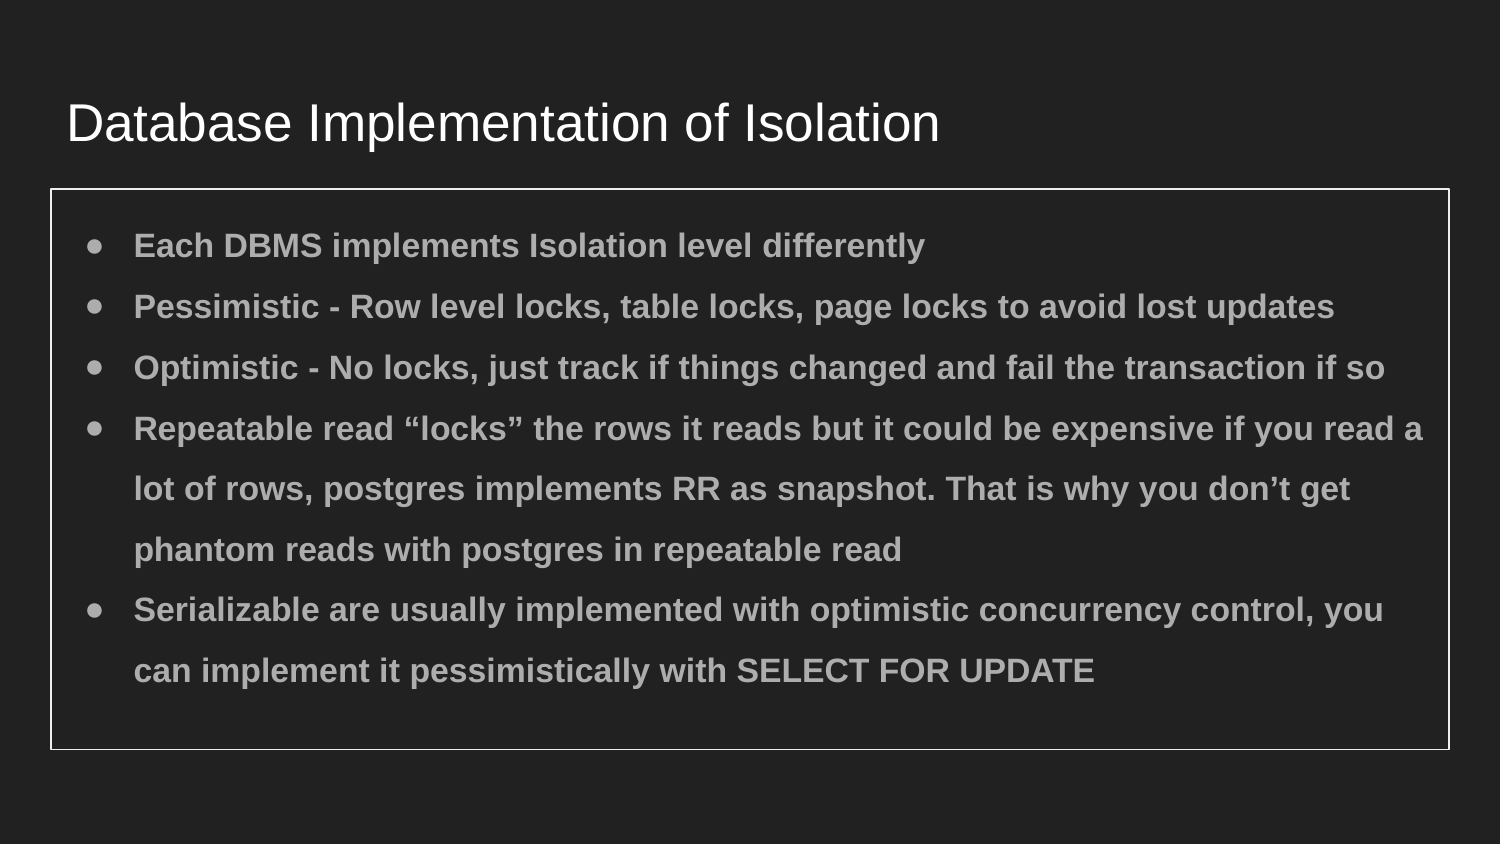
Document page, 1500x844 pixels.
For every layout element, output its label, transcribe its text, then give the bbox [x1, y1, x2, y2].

list Each DBMS implements Isolation level differently Pessimistic - Row level locks, table locks, page locks to avoid lost updates Optimistic - No locks, just track if things changed and fail the transaction if so Repeatable read “locks” the rows it reads but it could be expensive if you read a lot of rows, postgres implements RR as snapshot. That is why you don’t get phantom reads with postgres in repeatable read Serializable are usually implemented with optimistic concurrency control, you can implement it pessimistically with SELECT FOR UPDATE [51, 189, 1449, 750]
title Database Implementation of Isolation [51, 72, 1449, 167]
